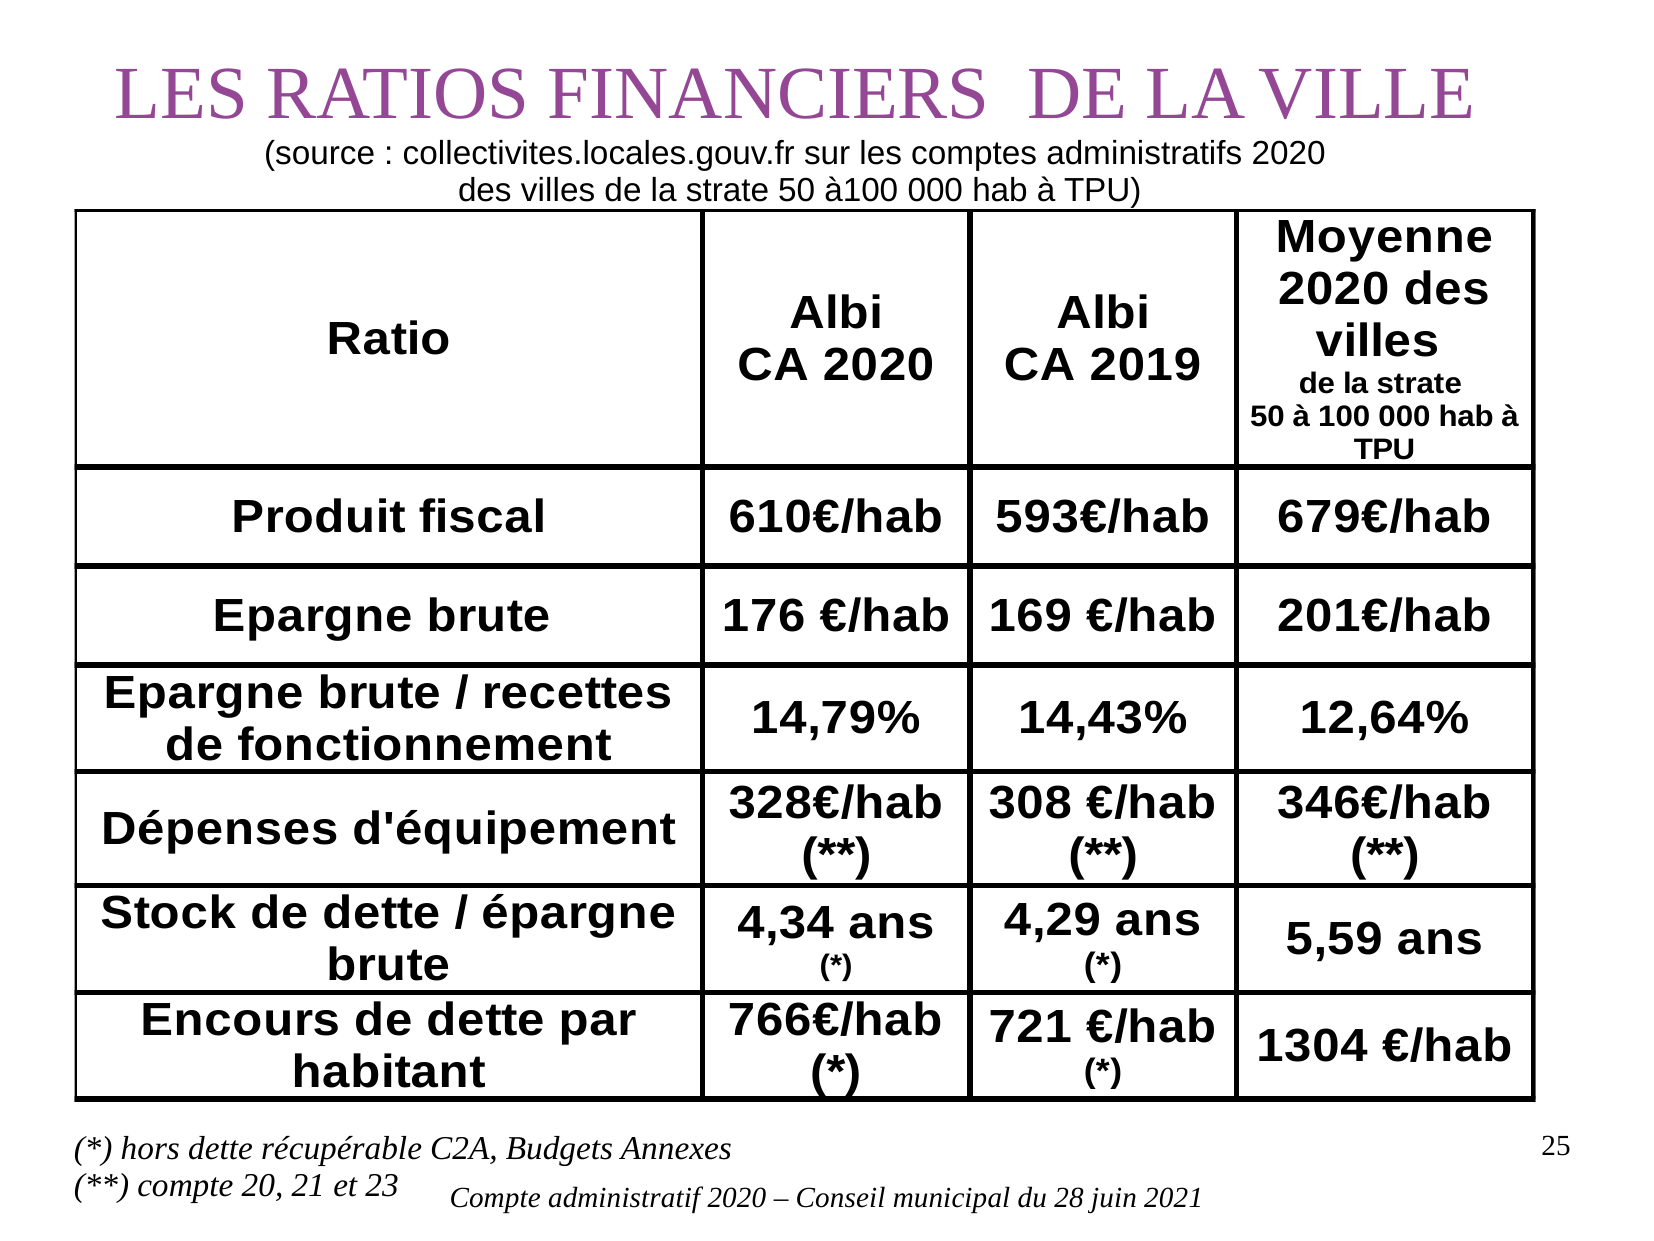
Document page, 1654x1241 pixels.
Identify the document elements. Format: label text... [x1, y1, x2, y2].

chart [74, 209, 1536, 1158]
text_box (*) hors dette récupérable C2A, Budgets Annexes (**) compte 20, 21 et 23 [59, 1121, 1566, 1212]
text_box LES RATIOS FINANCIERS DE LA VILLE (source : collectivites.locales.gouv.fr sur les comptes administratifs 2020 des villes de la strate 50 à100 000 hab à TPU) [32, 44, 1560, 217]
